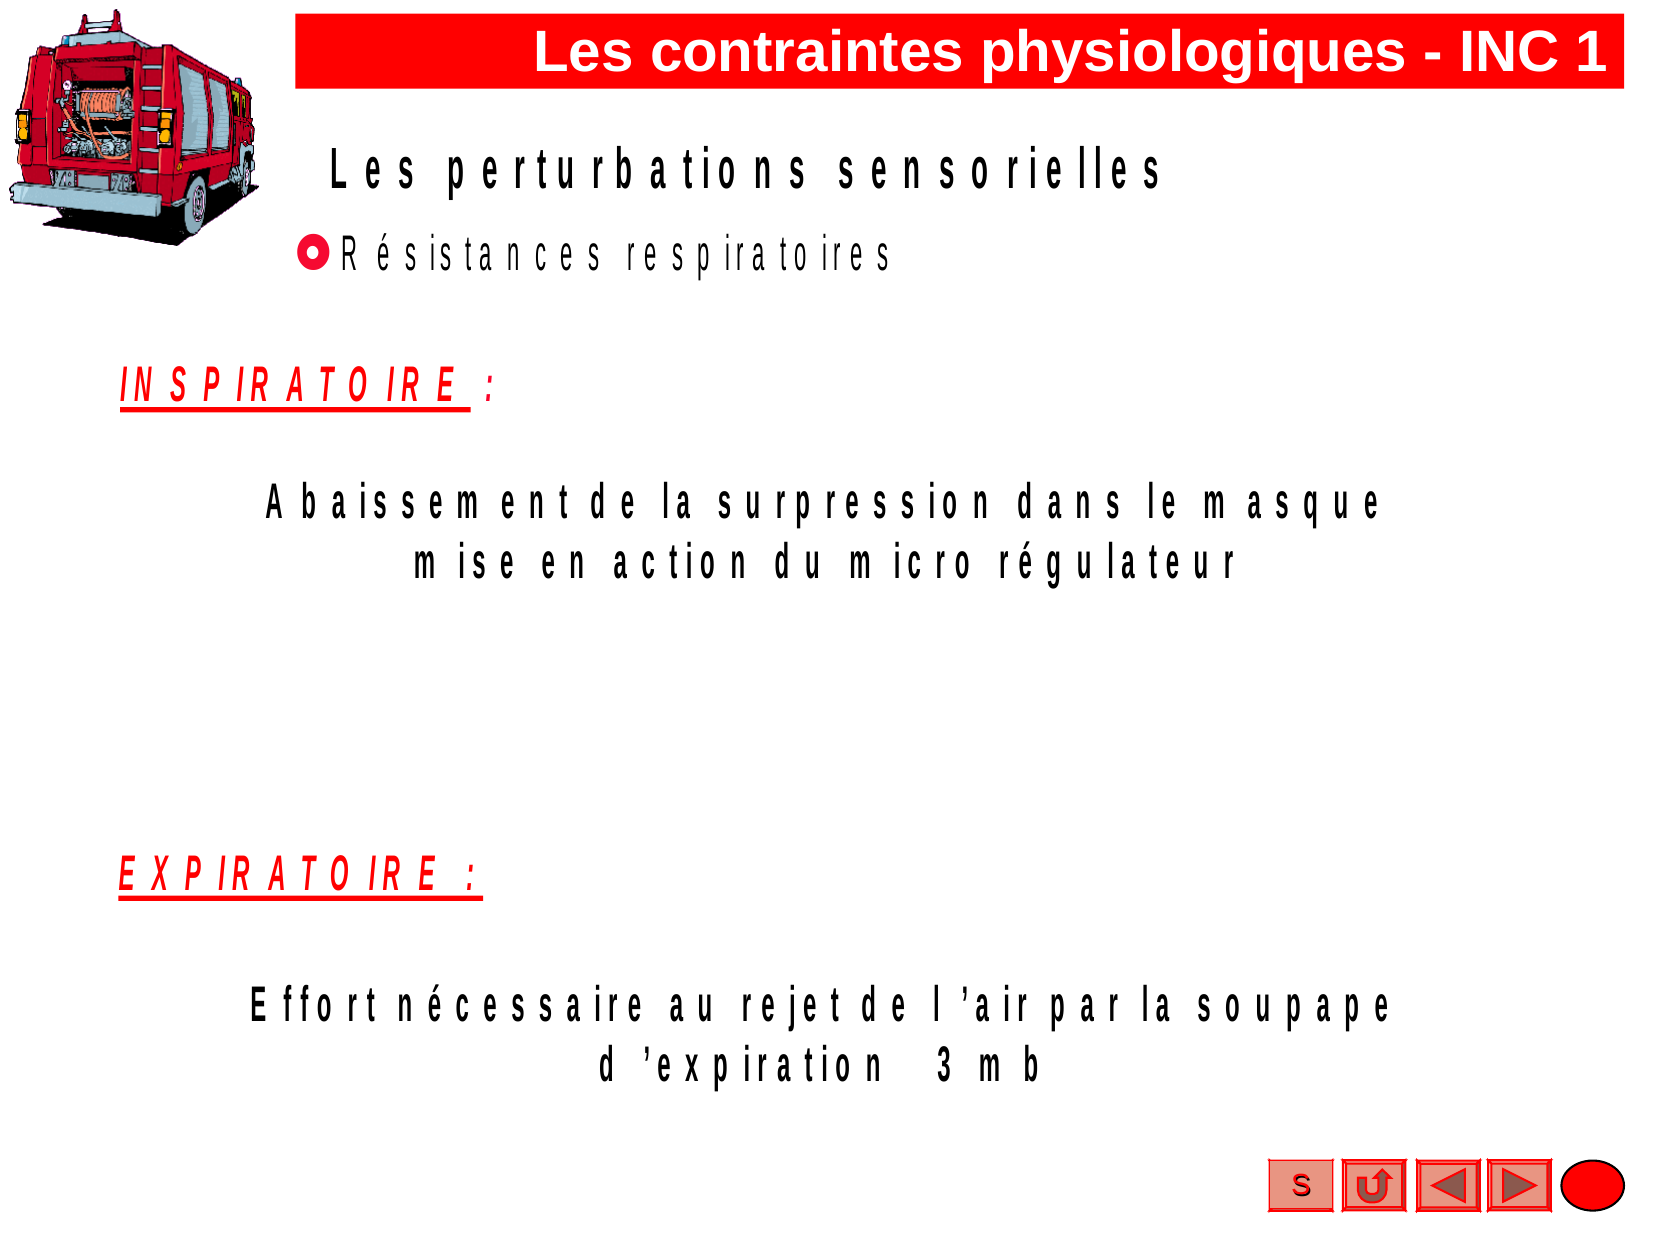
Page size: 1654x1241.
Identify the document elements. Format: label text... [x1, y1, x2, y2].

text_box Les contraintes physiologiques - INC 1 [295, 13, 1625, 89]
picture [90, 338, 532, 443]
picture [208, 957, 1447, 1123]
picture [265, 113, 1213, 312]
picture [8, 8, 260, 246]
picture [206, 455, 1452, 621]
picture [88, 826, 514, 932]
text_box [1561, 1160, 1625, 1211]
